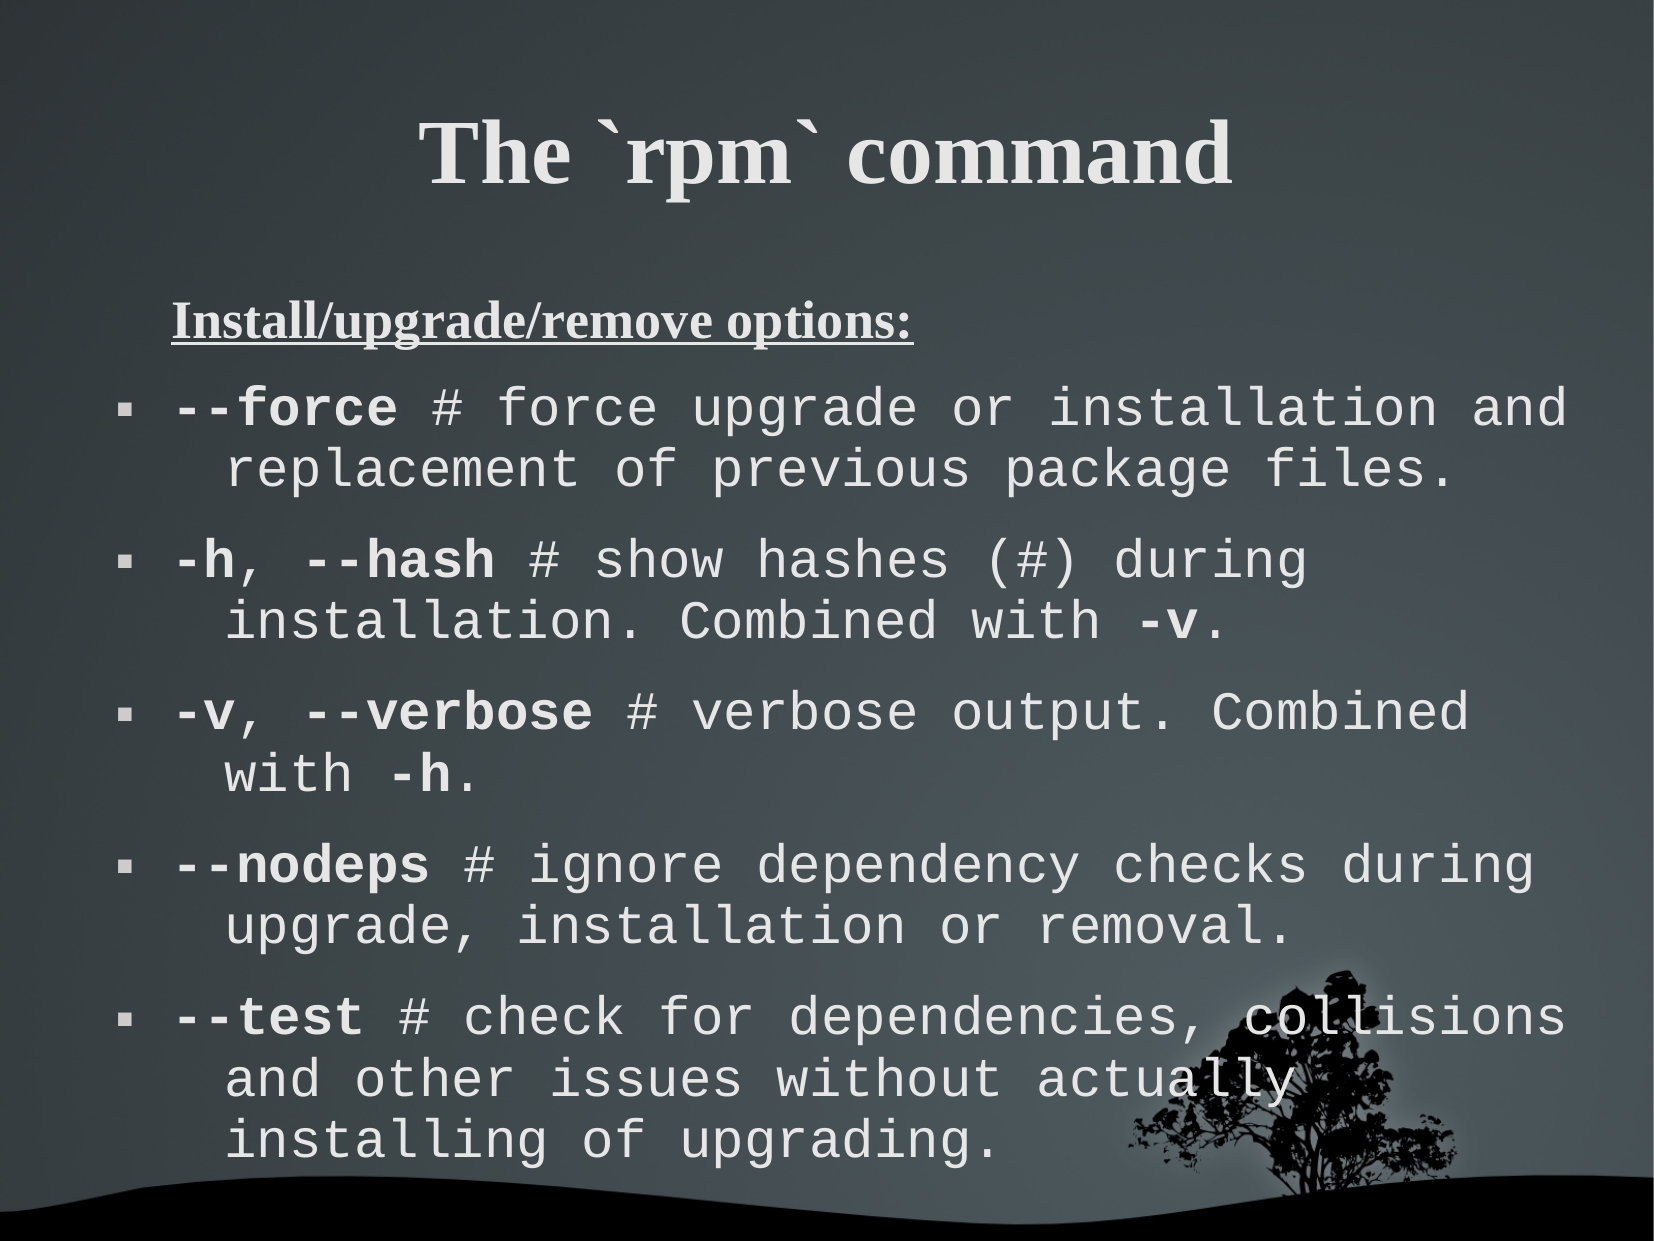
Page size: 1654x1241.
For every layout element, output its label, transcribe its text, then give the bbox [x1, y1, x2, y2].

picture [0, 0, 1654, 1241]
title The `rpm` command [82, 49, 1571, 257]
list Install/upgrade/remove options: --force # force upgrade or installation and replacement of previous package files. -h, --hash # show hashes (#) during installation. Combined with -v. -v, --verbose # verbose output. Combined with -h. --nodeps # ignore dependency checks during upgrade, installation or removal. --test # check for dependencies, collisions and other issues without actually installing of upgrading. [82, 290, 1571, 1175]
